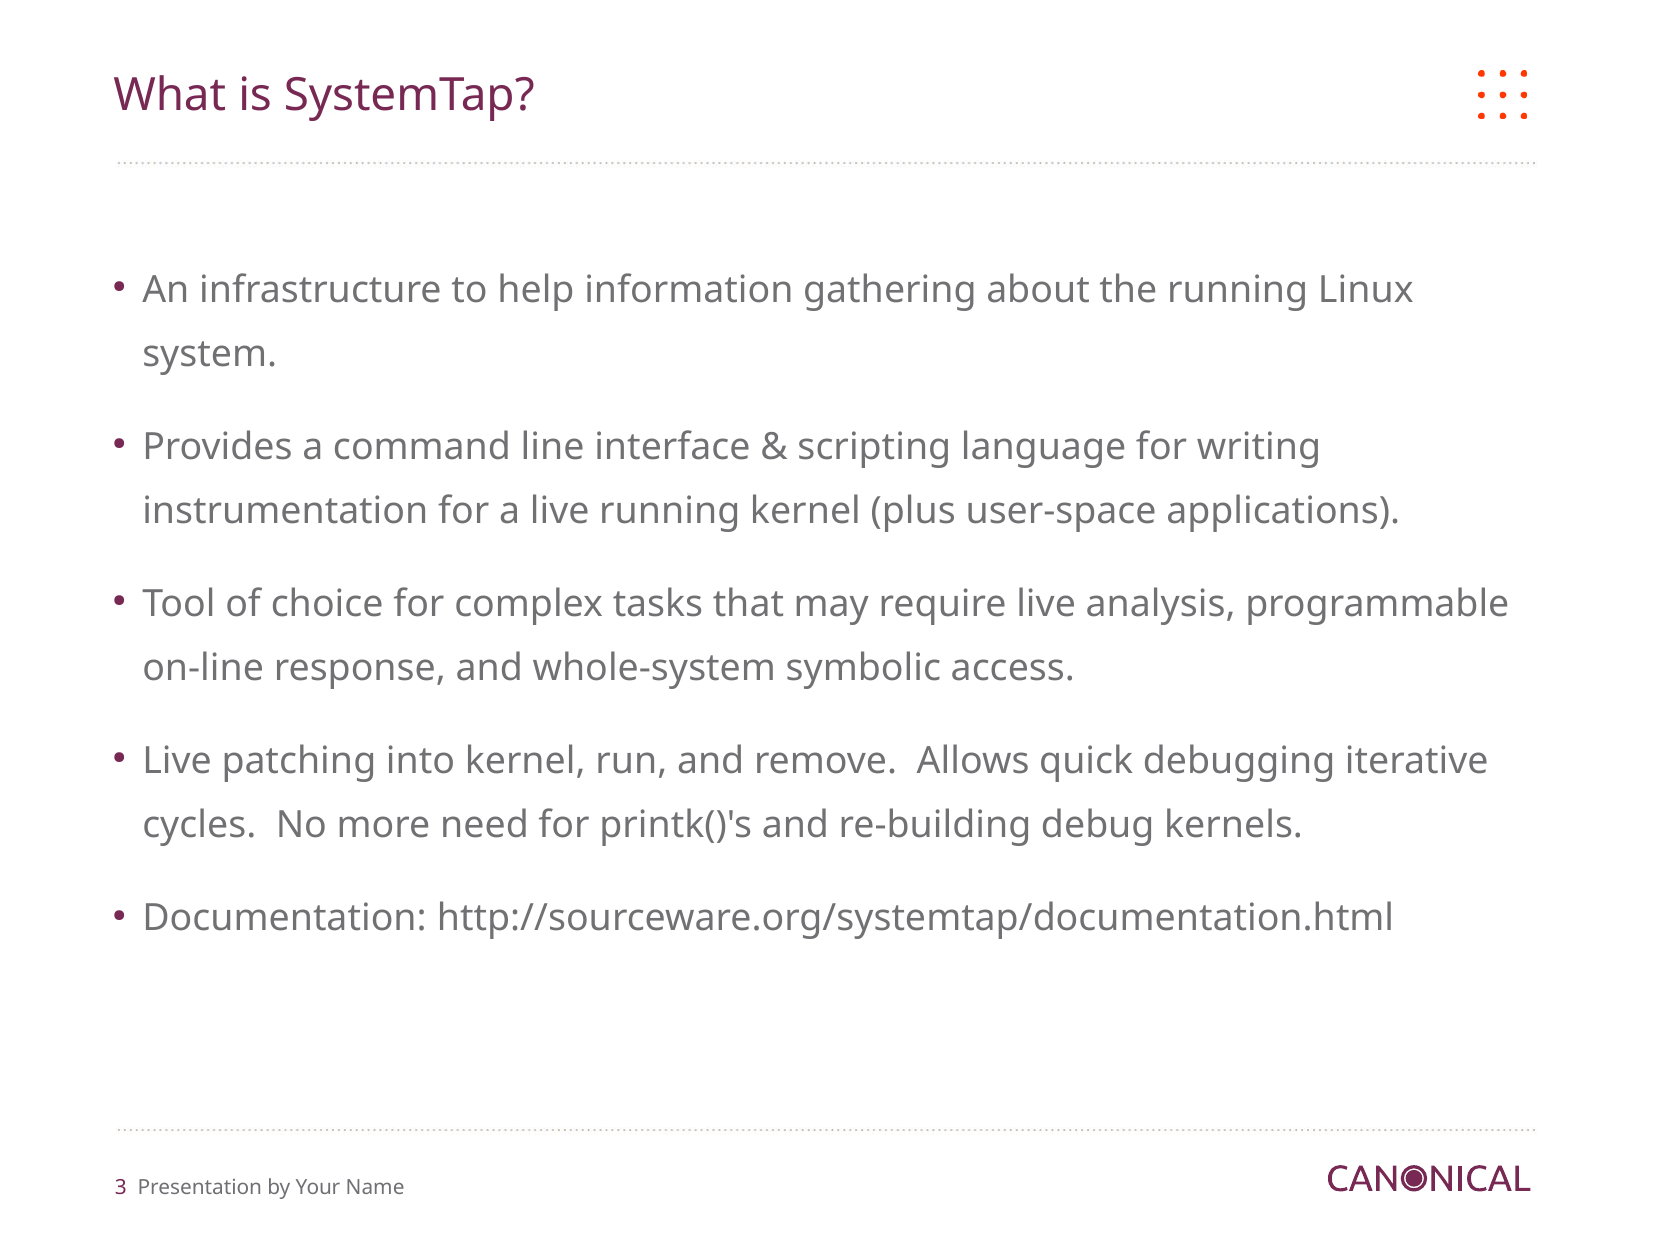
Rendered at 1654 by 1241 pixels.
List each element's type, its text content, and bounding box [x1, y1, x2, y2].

picture [1478, 70, 1527, 119]
picture [116, 1128, 1539, 1135]
picture [116, 160, 1539, 168]
title What is SystemTap? [113, 64, 1382, 122]
text_box An infrastructure to help information gathering about the running Linux system. Provides a command line interface & scripting language for writing instrumentation for a live running kernel (plus user-space applications). Tool of choice for complex tasks that may require live analysis, programmable on-line response, and whole-system symbolic access. Live patching into kernel, run, and remove. Allows quick debugging iterative cycles. No more need for printk()'s and re-building debug kernels. Documentation: http://sourceware.org/systemtap/documentation.html [97, 242, 1552, 1032]
